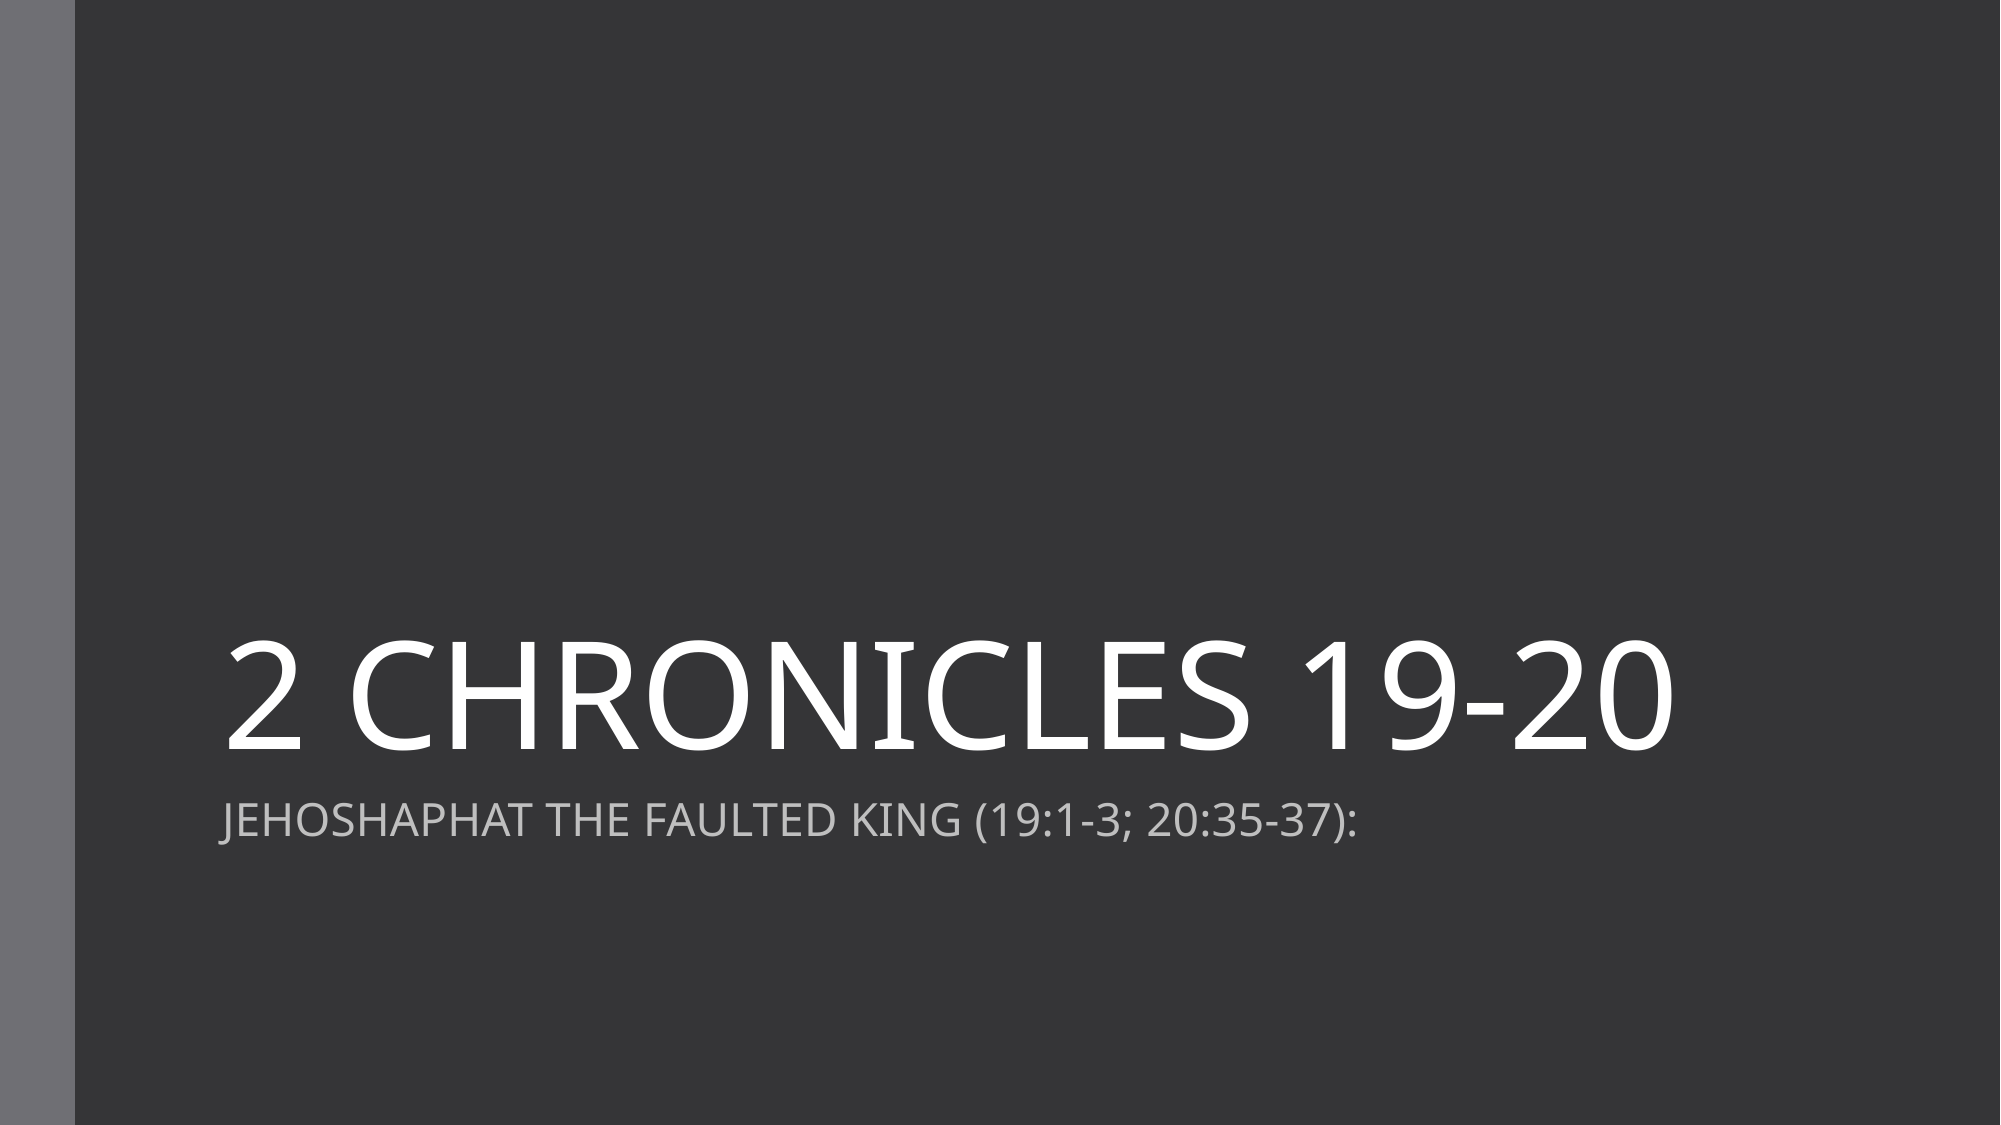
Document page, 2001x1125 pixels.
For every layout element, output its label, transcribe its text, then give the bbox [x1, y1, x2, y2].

subtitle JEHOSHAPHAT THE FAULTED KING (19:1-3; 20:35-37): [206, 787, 1752, 1066]
title 2 CHRONICLES 19-20 [206, 124, 1752, 787]
